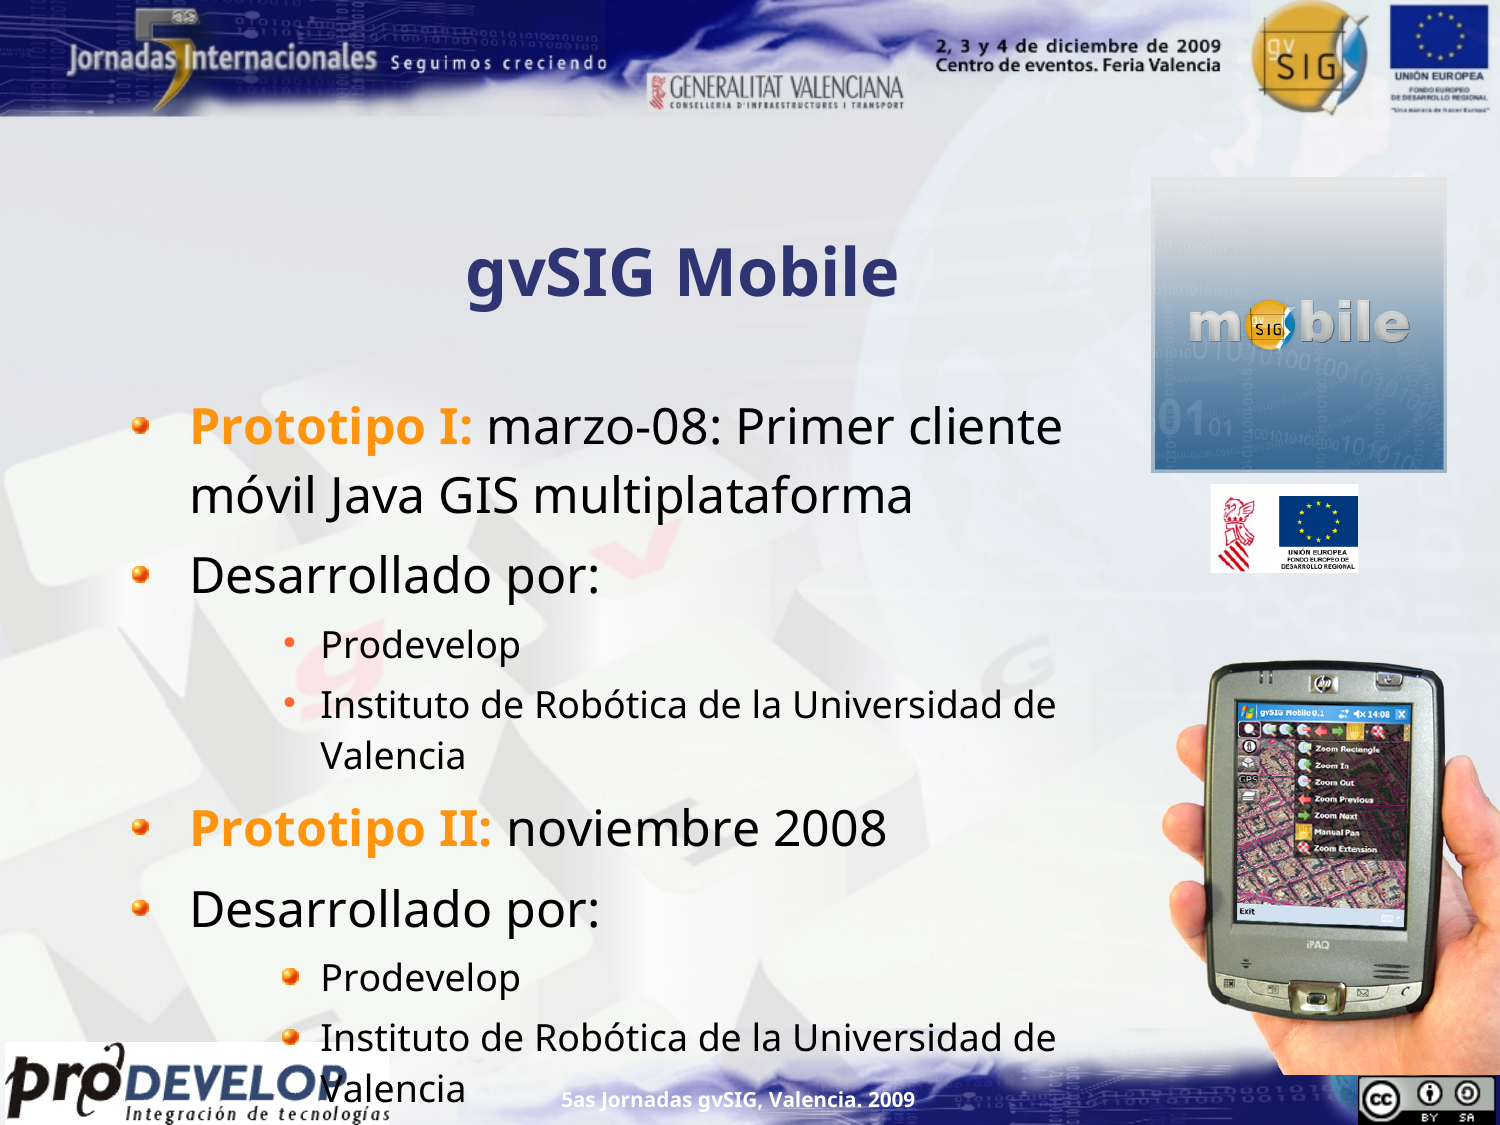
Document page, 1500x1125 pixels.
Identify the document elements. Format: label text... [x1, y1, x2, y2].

title gvSIG Mobile [8, 177, 1151, 365]
picture [0, 0, 1500, 1125]
list Prototipo I: marzo-08: Primer cliente móvil Java GIS multiplataforma Desarrollado por: Prodevelop Instituto de Robótica de la Universidad de Valencia Prototipo II: noviembre 2008 Desarrollado por: Prodevelop Instituto de Robótica de la Universidad de Valencia IVER [118, 383, 1152, 1125]
